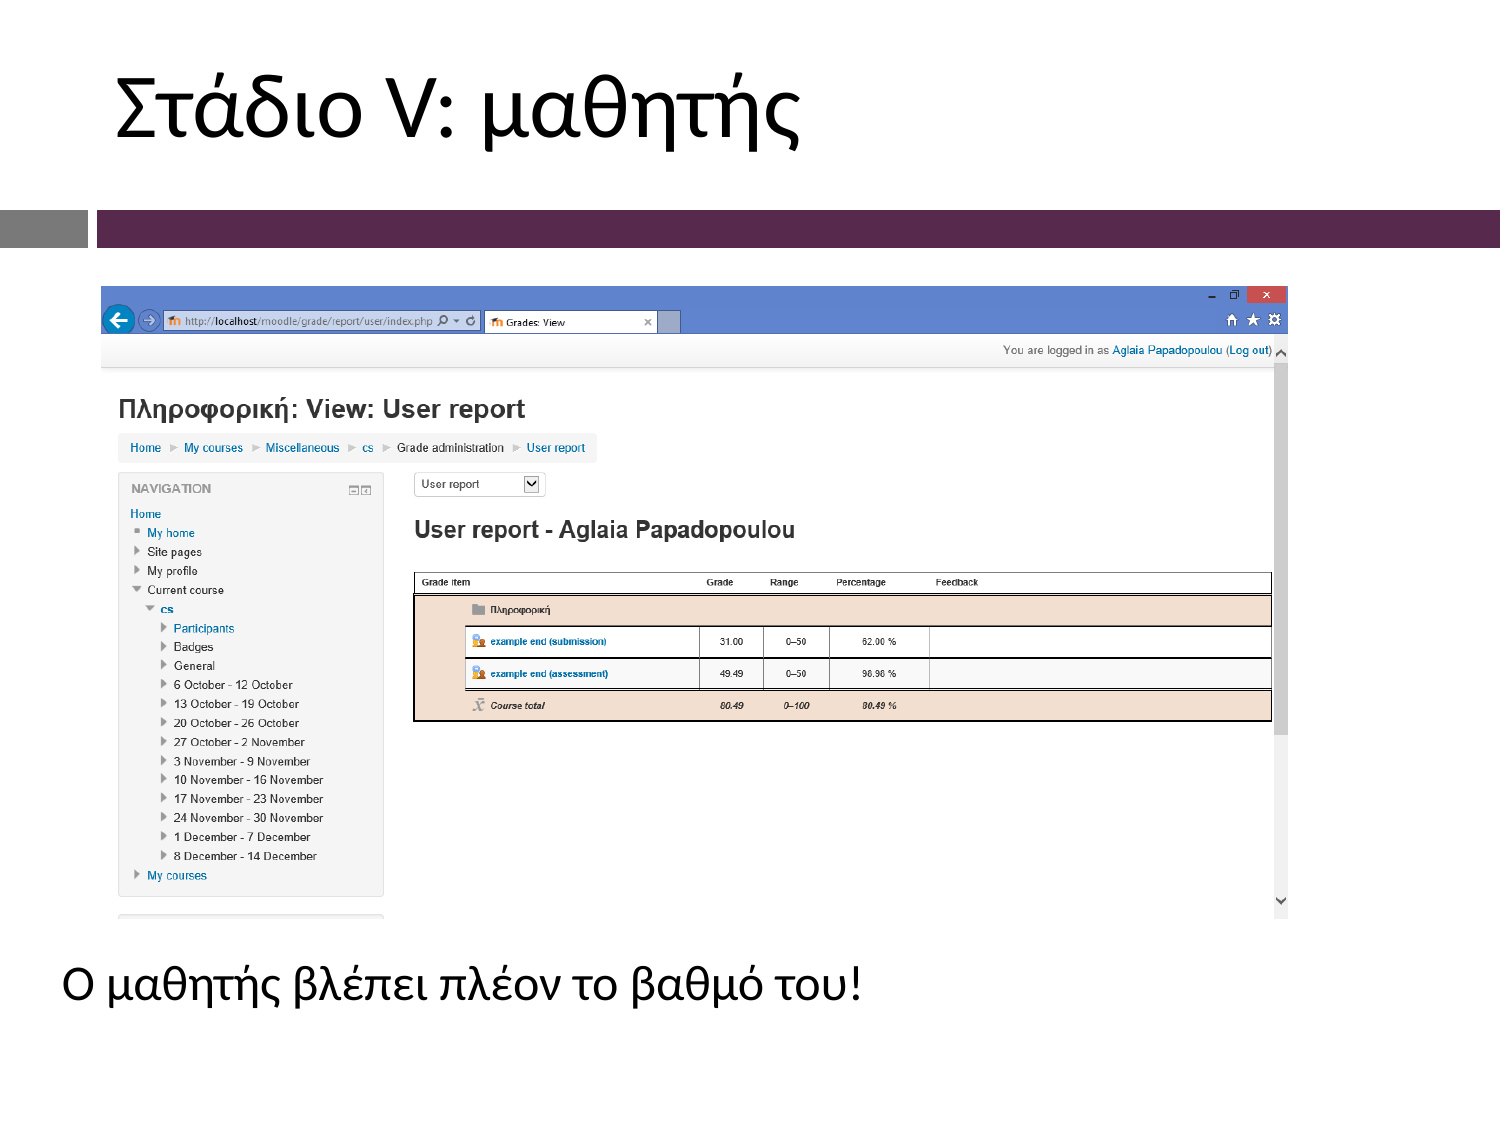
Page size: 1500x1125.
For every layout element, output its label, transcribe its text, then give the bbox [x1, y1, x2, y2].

title Στάδιο V: μαθητής [100, 19, 1438, 182]
text_box Ο μαθητής βλέπει πλέον το βαθμό του! [62, 950, 1412, 1095]
picture [101, 286, 1288, 919]
